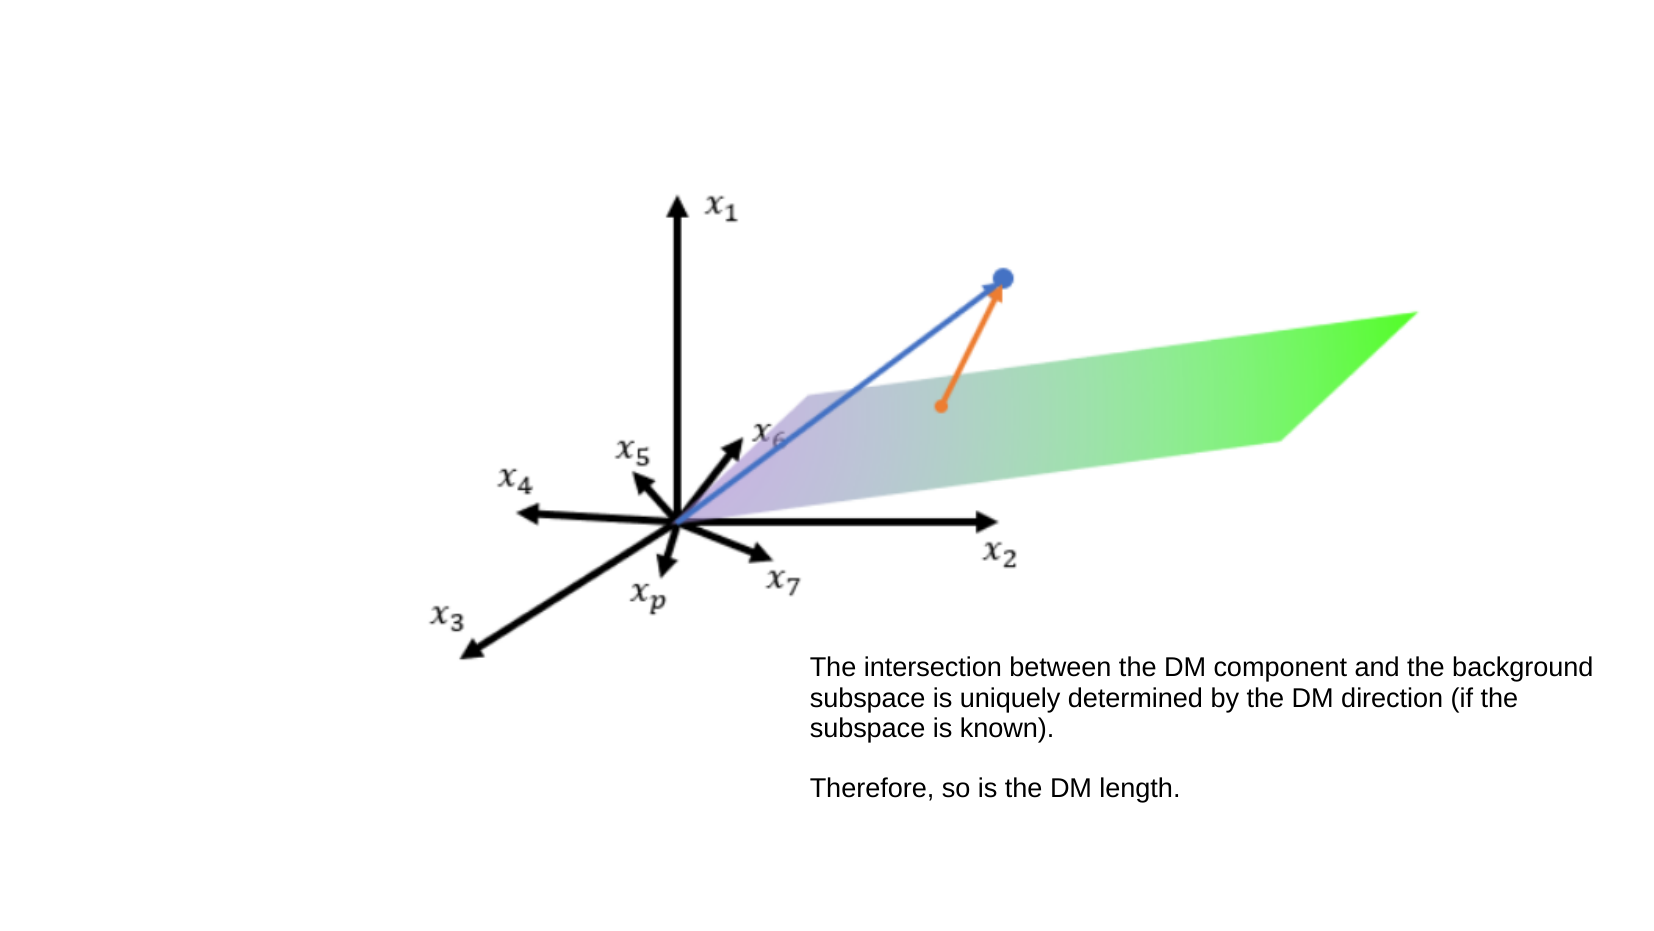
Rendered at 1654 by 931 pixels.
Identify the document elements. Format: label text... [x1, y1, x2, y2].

picture [380, 185, 1458, 730]
text_box The intersection between the DM component and the background subspace is uniquely determined by the DM direction (if the subspace is known). Therefore, so is the DM length. [795, 645, 1621, 812]
